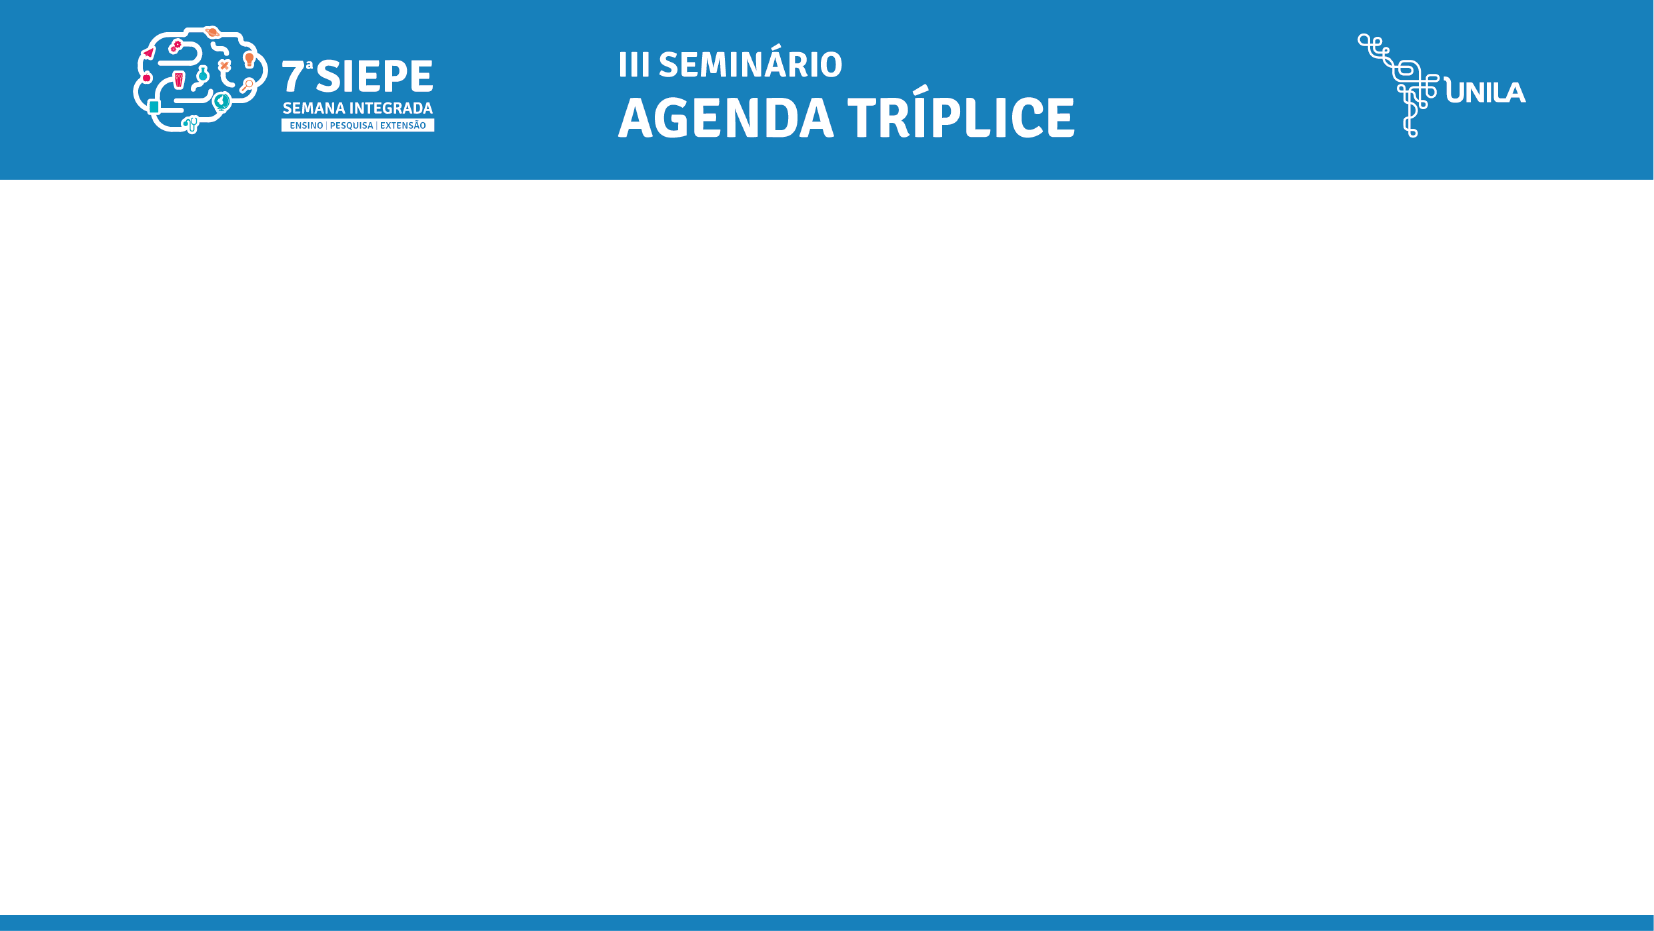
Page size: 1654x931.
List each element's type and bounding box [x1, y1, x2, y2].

picture [0, 915, 1654, 931]
picture [0, 0, 1654, 180]
